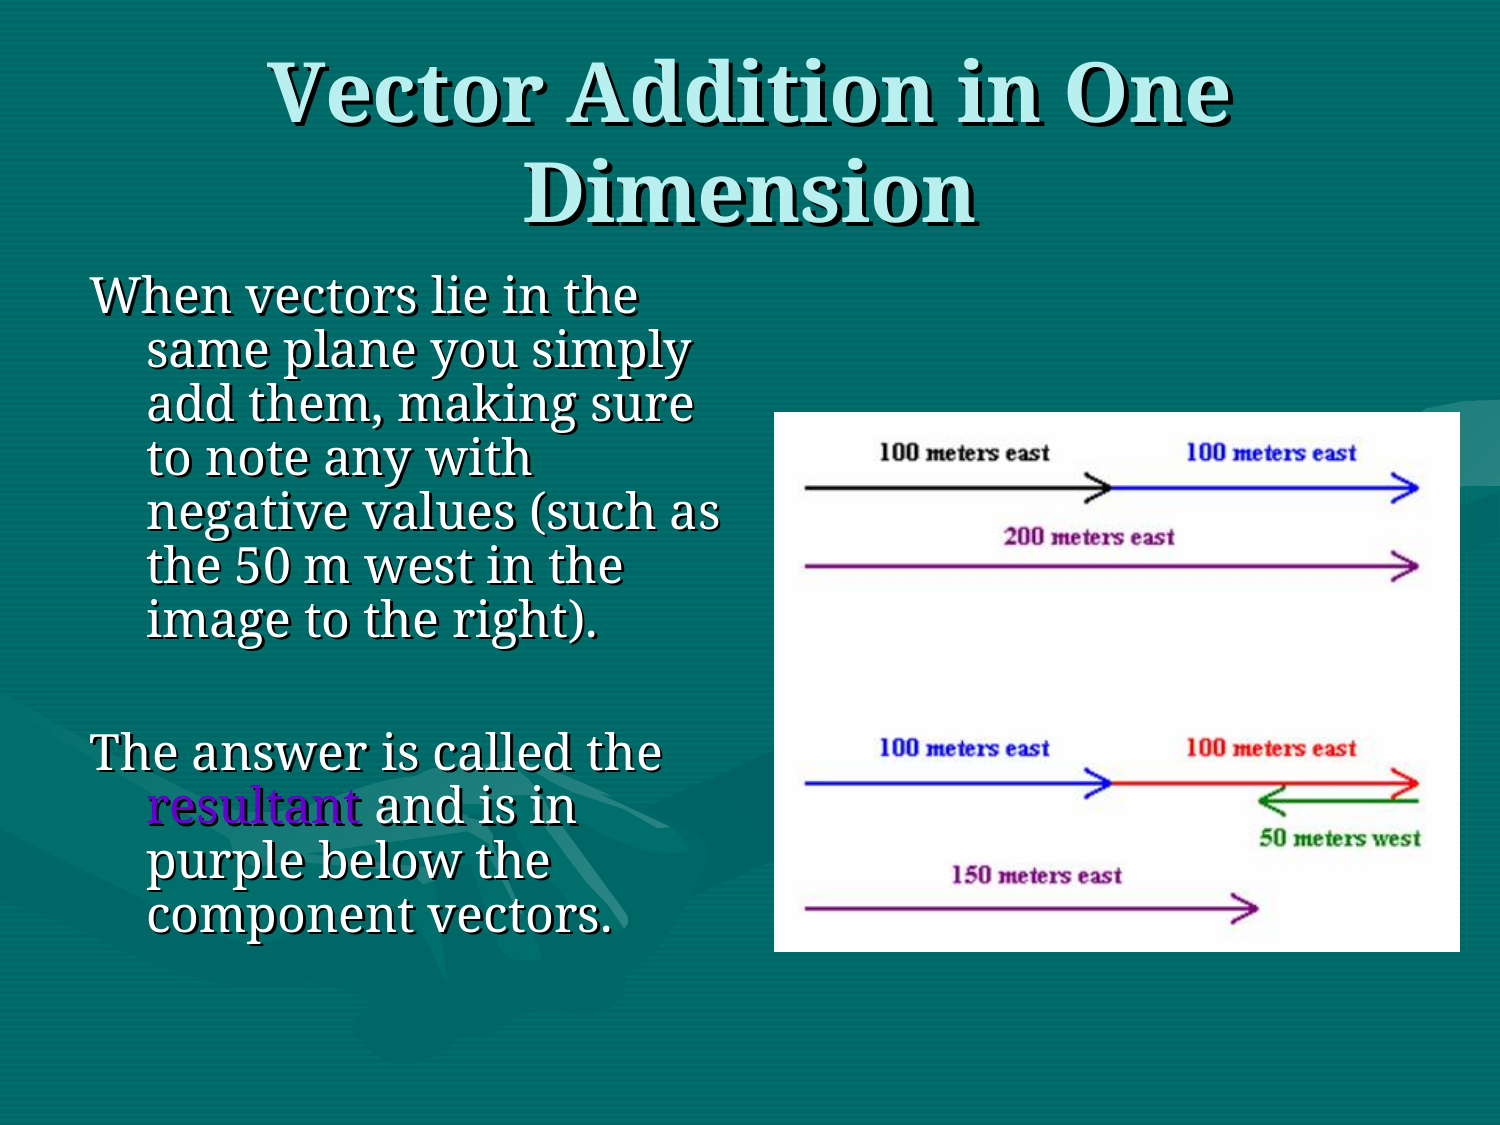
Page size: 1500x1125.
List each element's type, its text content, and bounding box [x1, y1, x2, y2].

picture [0, 0, 1500, 1125]
title Vector Addition in One Dimension [75, 31, 1426, 247]
list When vectors lie in the same plane you simply add them, making sure to note any with negative values (such as the 50 m west in the image to the right). The answer is called the resultant and is in purple below the component vectors. [75, 262, 751, 1000]
